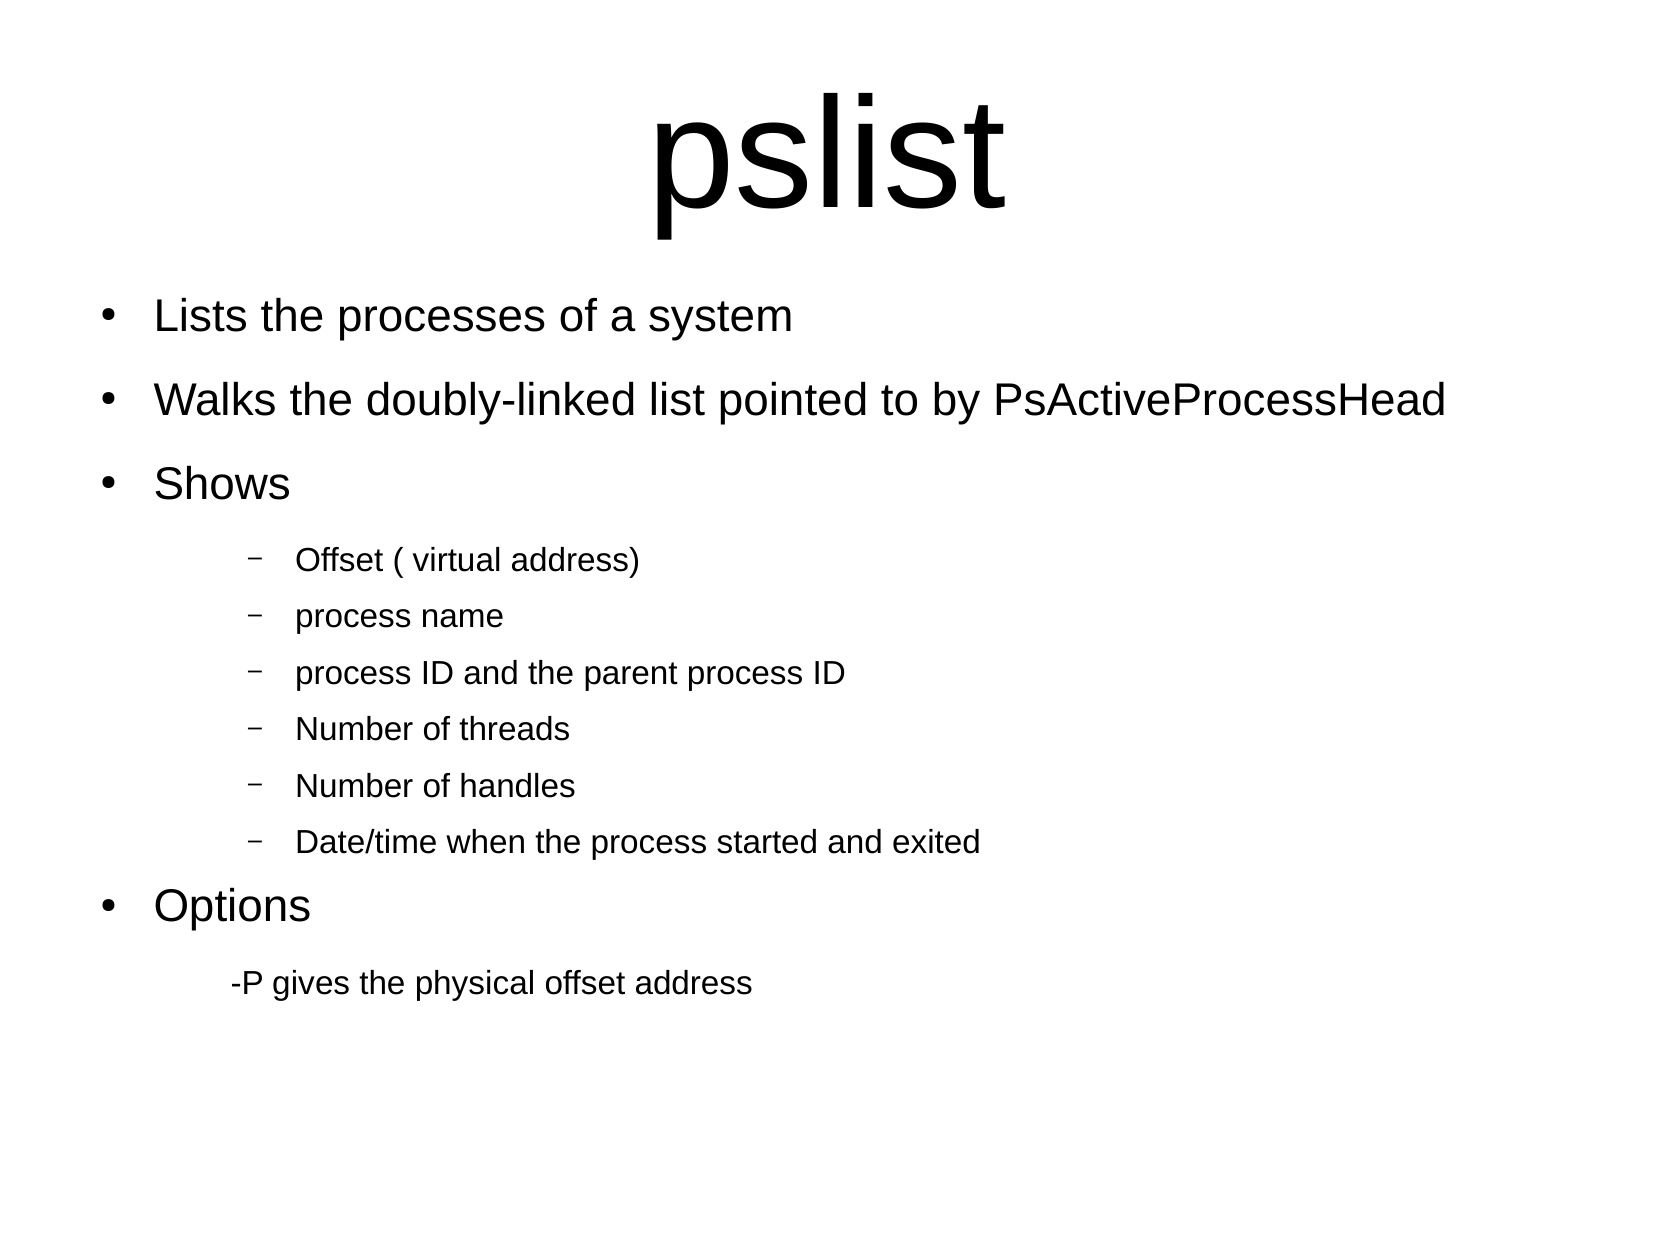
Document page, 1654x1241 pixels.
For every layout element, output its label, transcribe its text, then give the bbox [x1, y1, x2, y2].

title pslist [82, 49, 1571, 257]
list Lists the processes of a system Walks the doubly-linked list pointed to by PsActiveProcessHead Shows Offset ( virtual address) process name process ID and the parent process ID Number of threads Number of handles Date/time when the process started and exited Options -P gives the physical offset address [82, 290, 1571, 1109]
